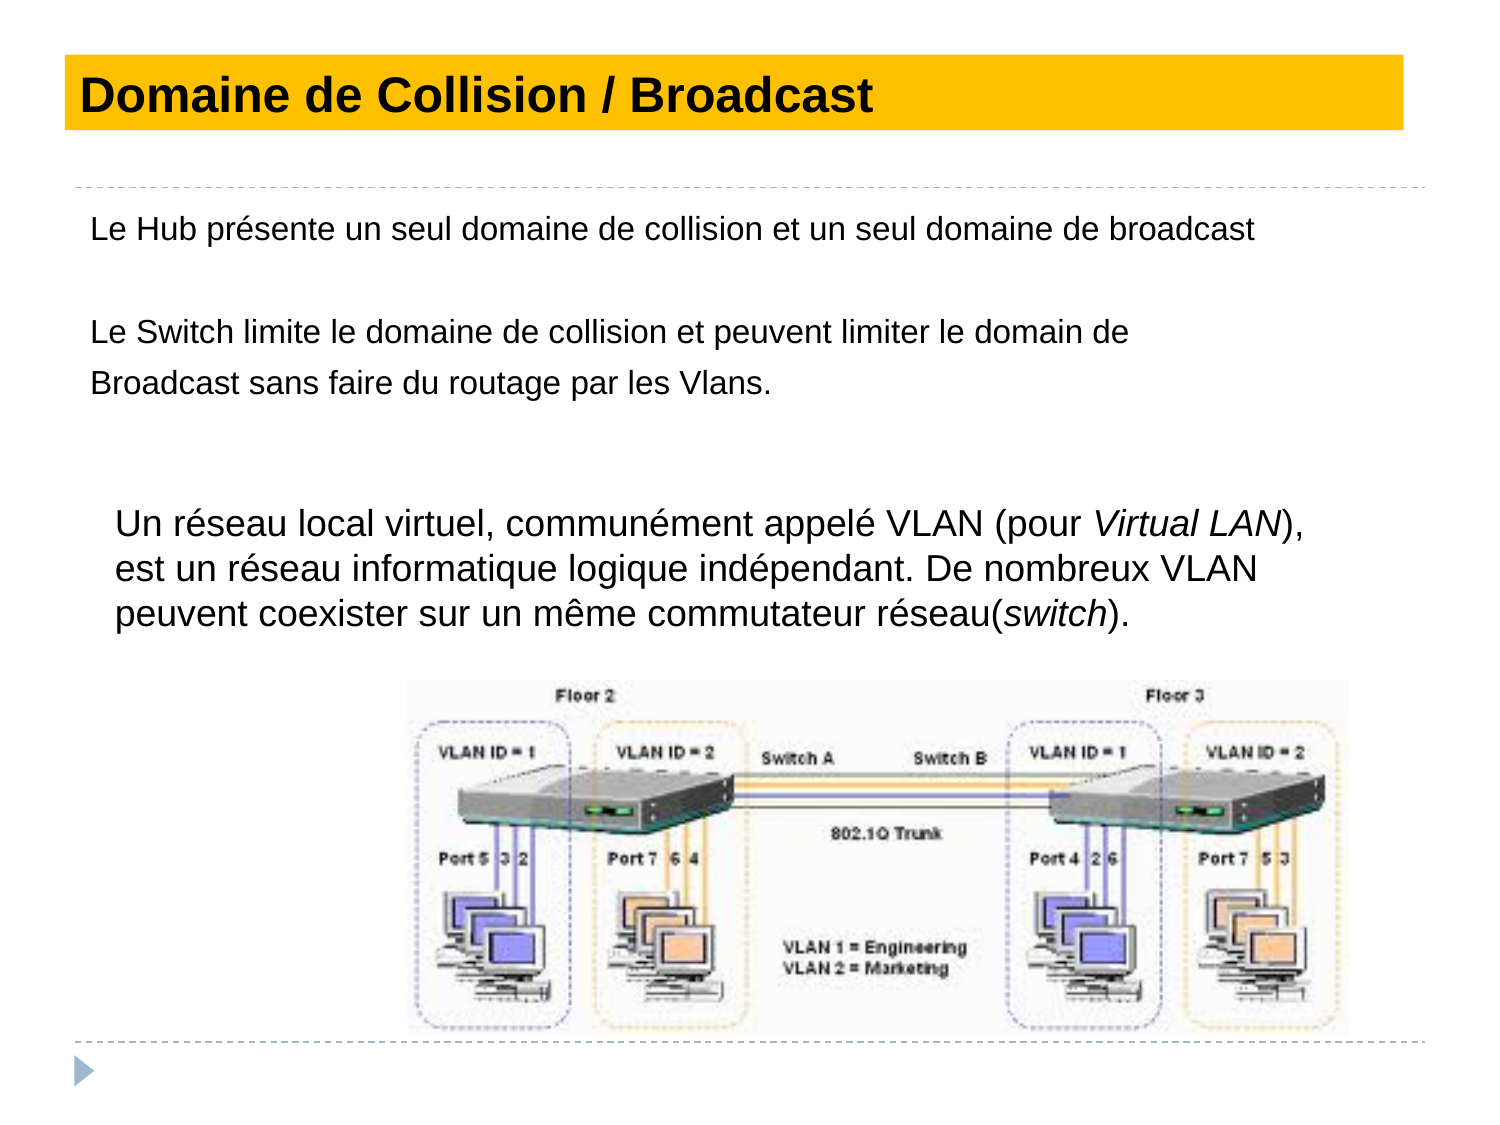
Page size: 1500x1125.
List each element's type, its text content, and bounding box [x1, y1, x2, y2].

list Le Hub présente un seul domaine de collision et un seul domaine de broadcast Le Switch limite le domaine de collision et peuvent limiter le domain de Broadcast sans faire du routage par les Vlans. [75, 200, 1426, 409]
text_box Domaine de Collision / Broadcast [64, 54, 1404, 131]
text_box Un réseau local virtuel, communément appelé VLAN (pour Virtual LAN), est un réseau informatique logique indépendant. De nombreux VLAN peuvent coexister sur un même commutateur réseau(switch). [100, 491, 1376, 643]
picture [407, 680, 1349, 1037]
